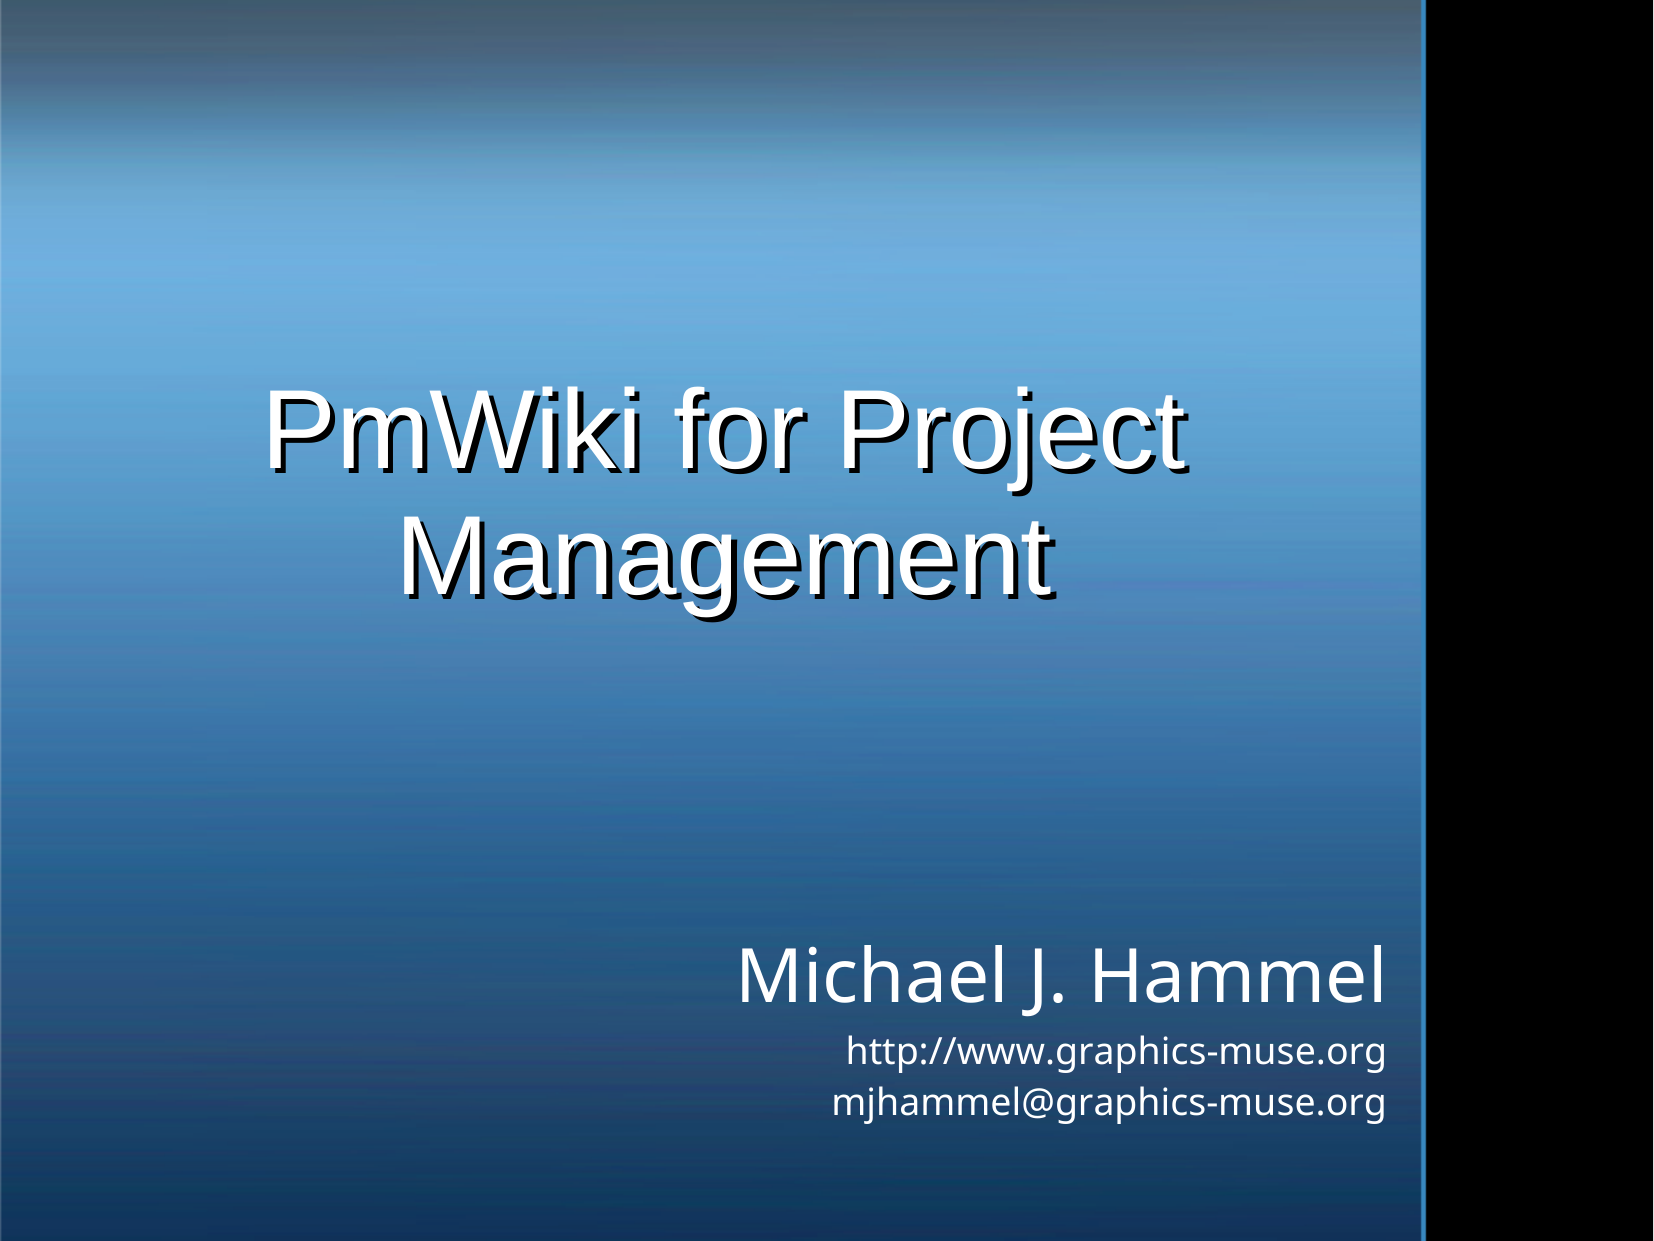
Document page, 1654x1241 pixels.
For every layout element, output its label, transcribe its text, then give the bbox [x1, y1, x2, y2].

title PmWiki for Project Management [0, 352, 1448, 633]
title Michael J. Hammel http://www.graphics-muse.org mjhammel@graphics-muse.org [443, 937, 1388, 1112]
picture [0, 0, 1654, 1241]
